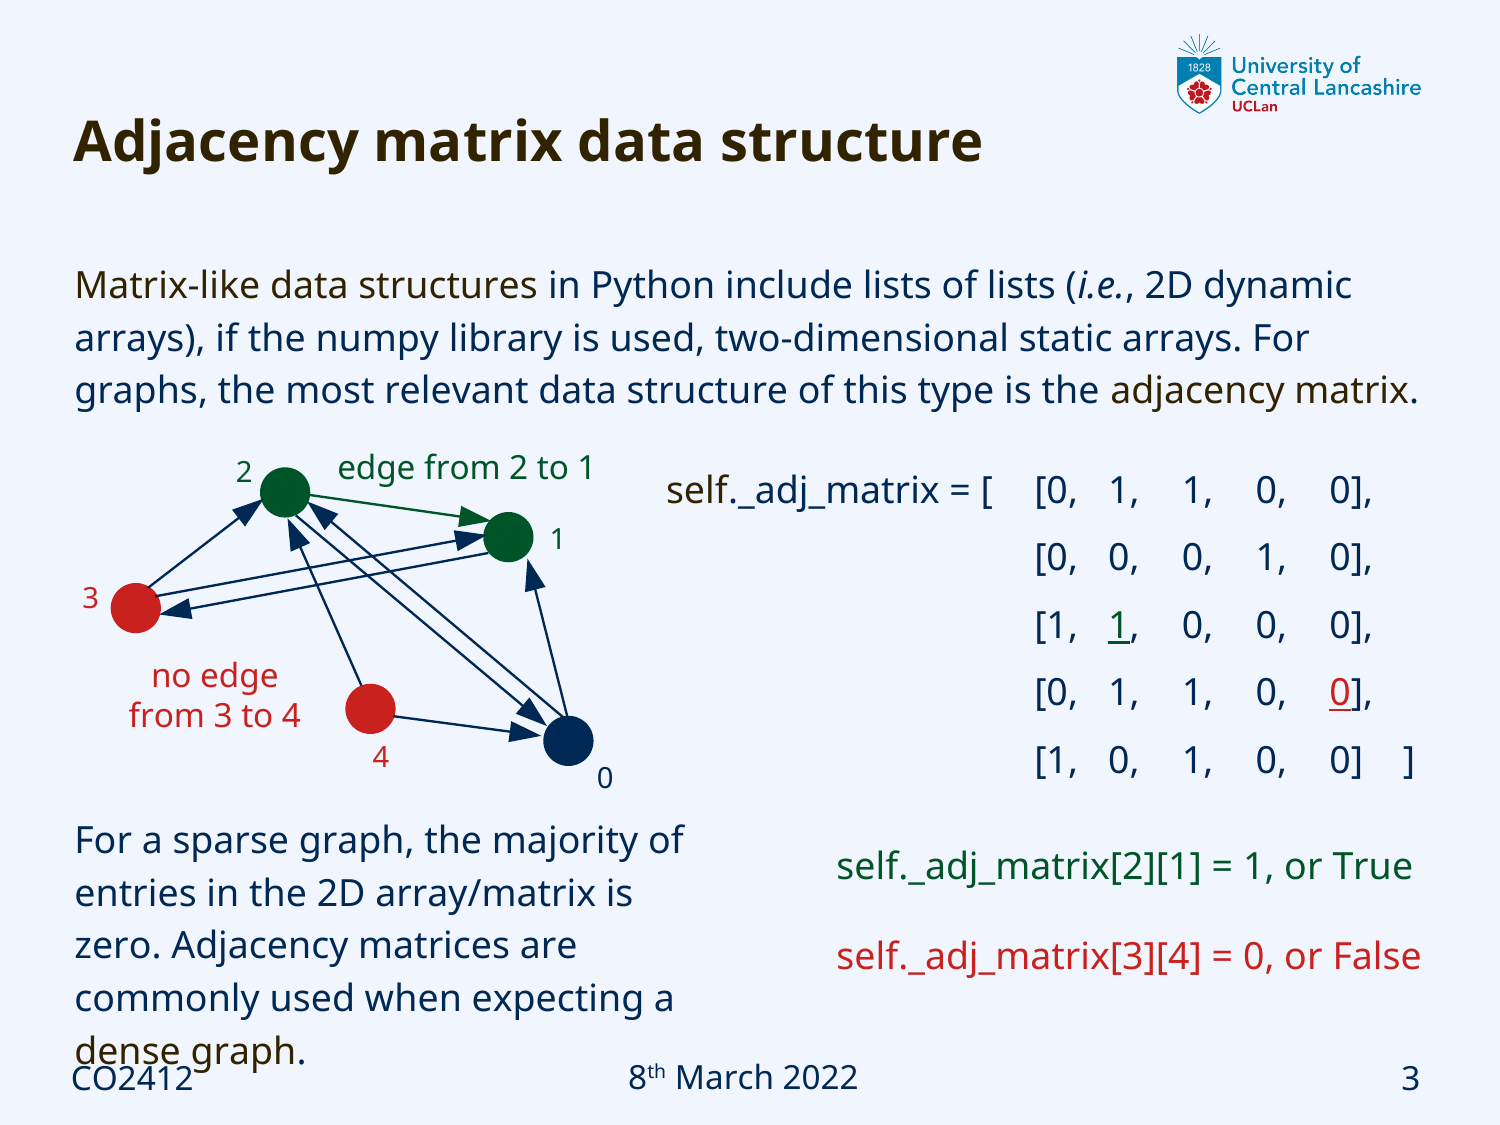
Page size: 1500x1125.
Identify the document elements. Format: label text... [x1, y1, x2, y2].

text_box [115, 584, 160, 632]
text_box self._adj_matrix[2][1] = 1, or True self._adj_matrix[3][4] = 0, or False [821, 835, 1454, 985]
text_box 0 [582, 751, 630, 801]
picture [1177, 34, 1421, 93]
text_box [346, 685, 395, 730]
text_box 1 [534, 513, 583, 563]
text_box [261, 468, 309, 517]
text_box For a sparse graph, the majority of entries in the 2D array/matrix is zero. Adjacency matrices are commonly used when expecting a dense graph. [59, 801, 735, 1027]
title Adjacency matrix data structure [58, 93, 1475, 186]
text_box 2 [220, 446, 269, 496]
text_box [544, 717, 593, 765]
text_box 4 [357, 730, 406, 781]
text_box Matrix-like data structures in Python include lists of lists (i.e., 2D dynamic arrays), if the numpy library is used, two-dimensional static arrays. For graphs, the most relevant data structure of this type is the adjacency matrix. [59, 246, 1435, 444]
text_box self._adj_matrix = [ [0, 1, 1, 0, 0], [0, 0, 0, 1, 0], [1, 1, 0, 0, 0], [0, 1, 1, 0, 0], [1, 0, 1, 0, 0] ] [651, 458, 1456, 788]
text_box edge from 2 to 1 [322, 439, 630, 495]
text_box no edge from 3 to 4 [106, 647, 324, 742]
text_box 3 [67, 571, 115, 622]
text_box [484, 513, 533, 561]
